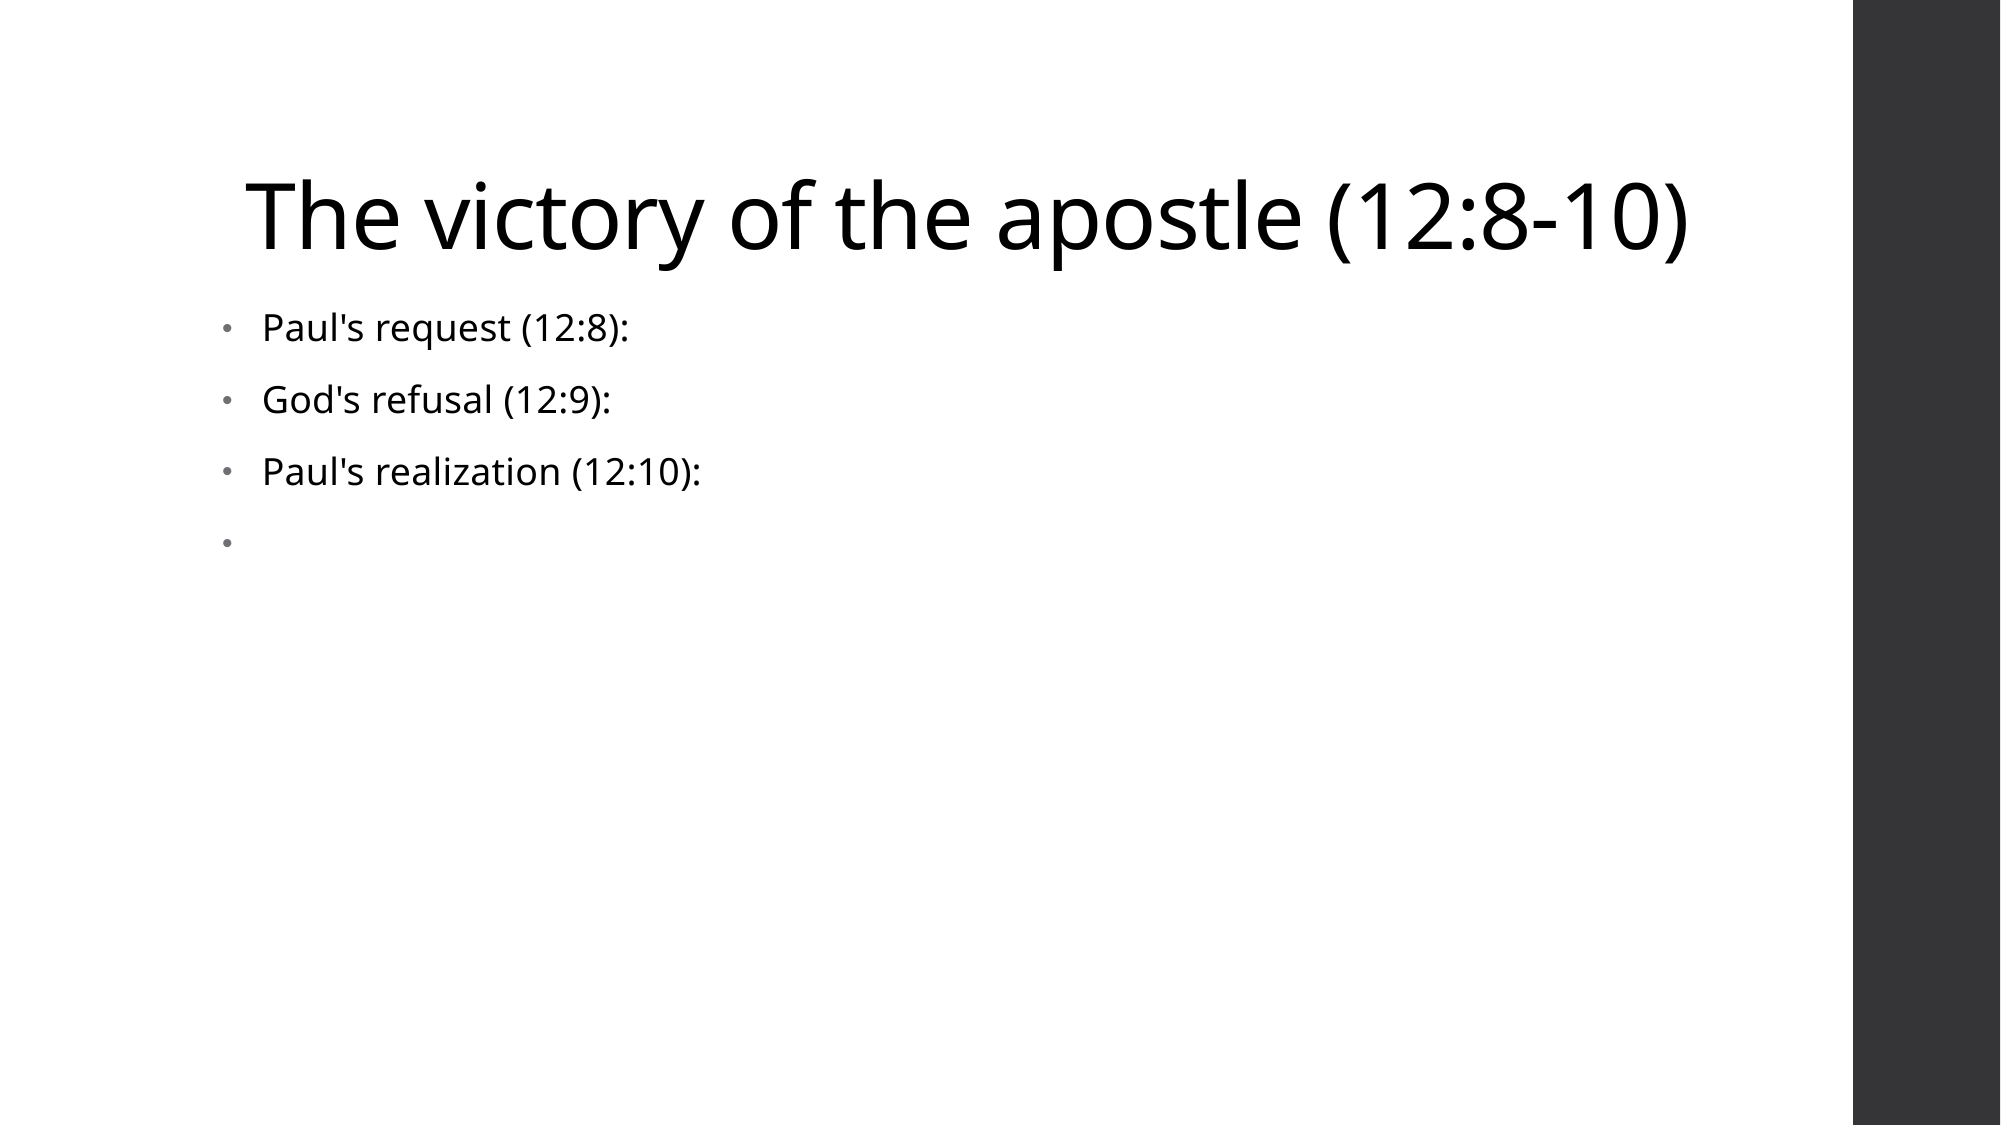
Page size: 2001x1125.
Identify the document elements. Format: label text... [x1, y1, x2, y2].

title The victory of the apostle (12:8-10) [206, 60, 1797, 278]
list Paul's request (12:8): God's refusal (12:9): Paul's realization (12:10): [206, 299, 1617, 1014]
